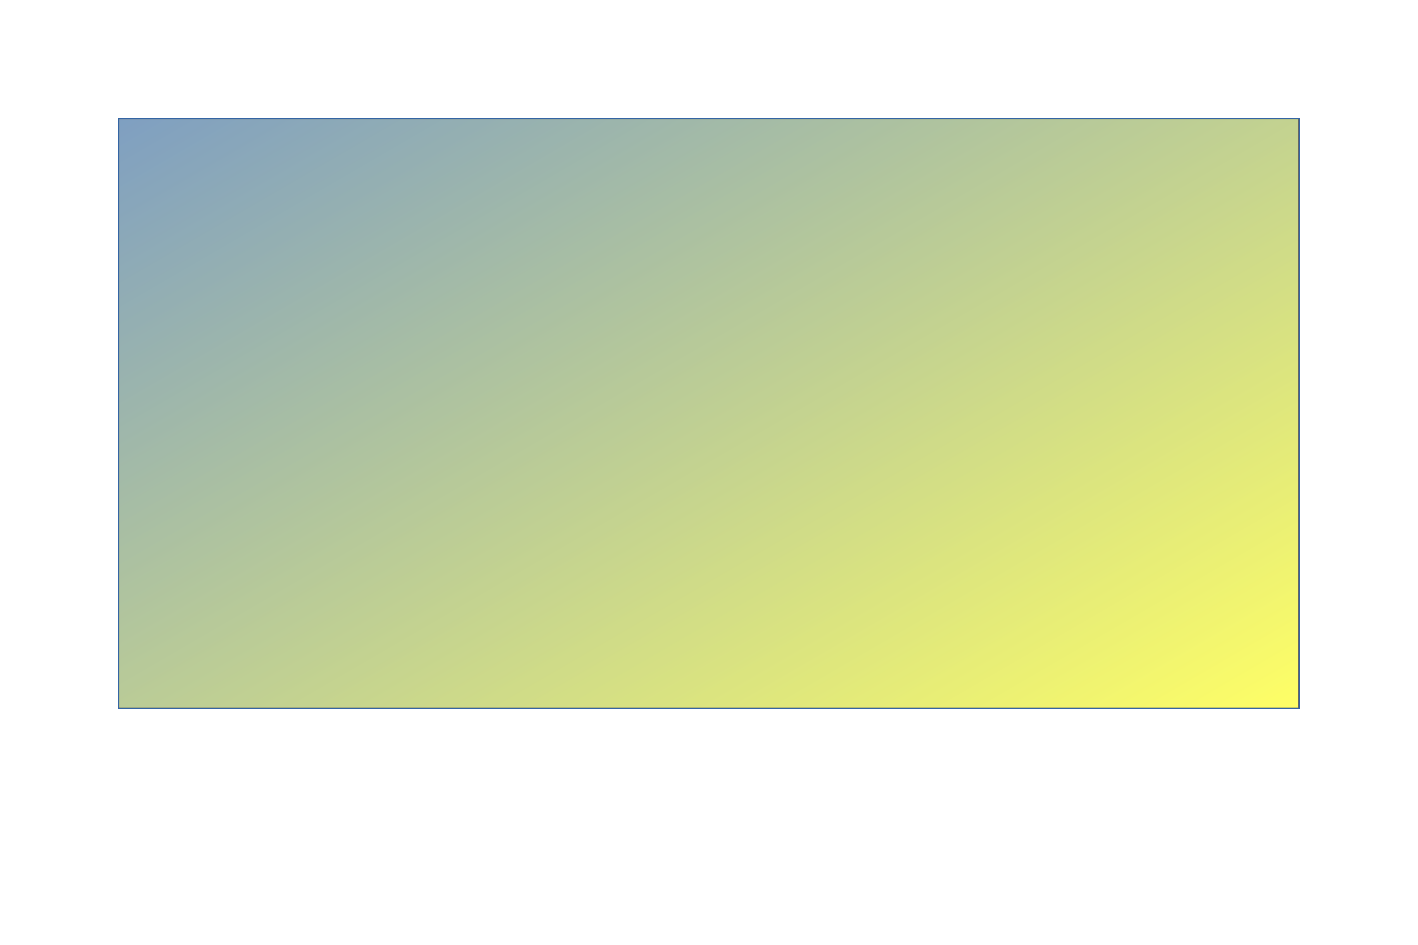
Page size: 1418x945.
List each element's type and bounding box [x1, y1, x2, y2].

text_box [118, 118, 1300, 709]
